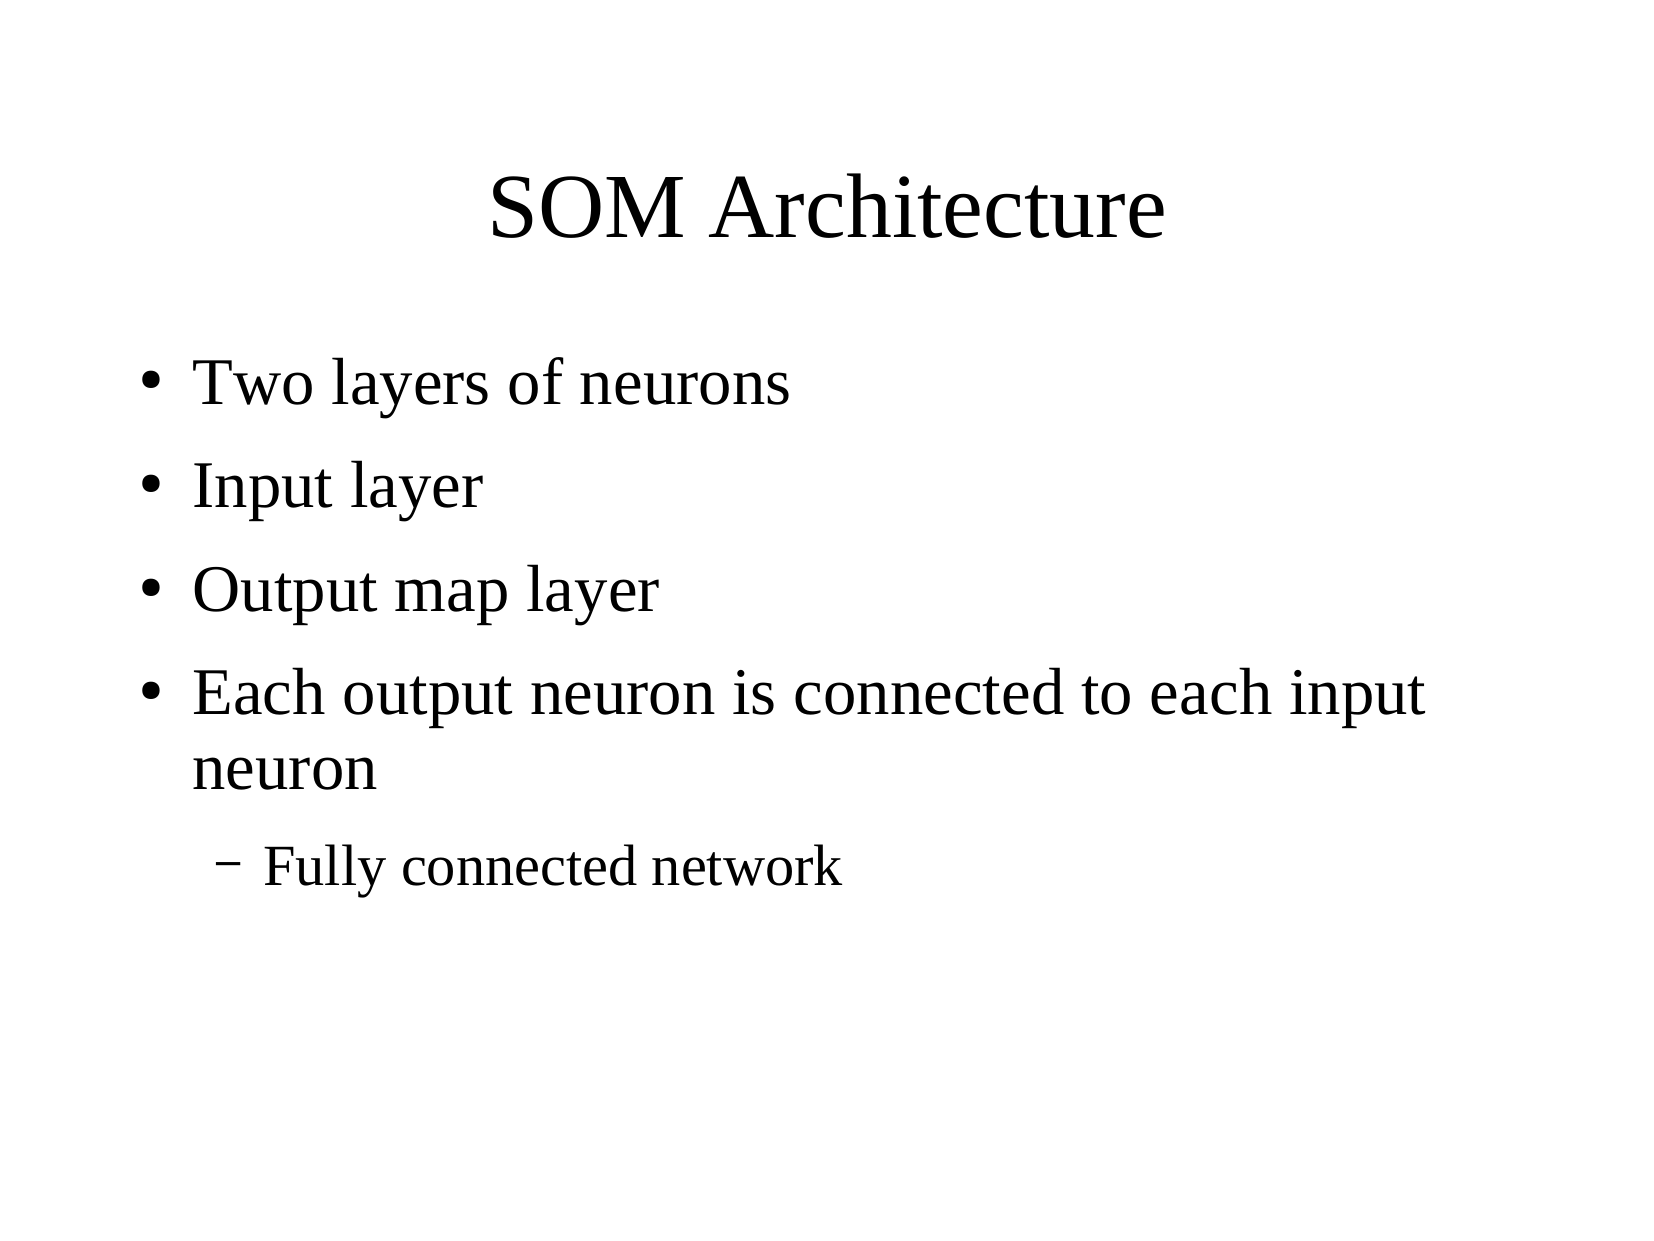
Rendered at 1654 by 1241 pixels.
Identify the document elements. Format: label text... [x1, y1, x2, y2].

title SOM Architecture [121, 102, 1534, 311]
list Two layers of neurons Input layer Output map layer Each output neuron is connected to each input neuron Fully connected network [121, 344, 1534, 1127]
